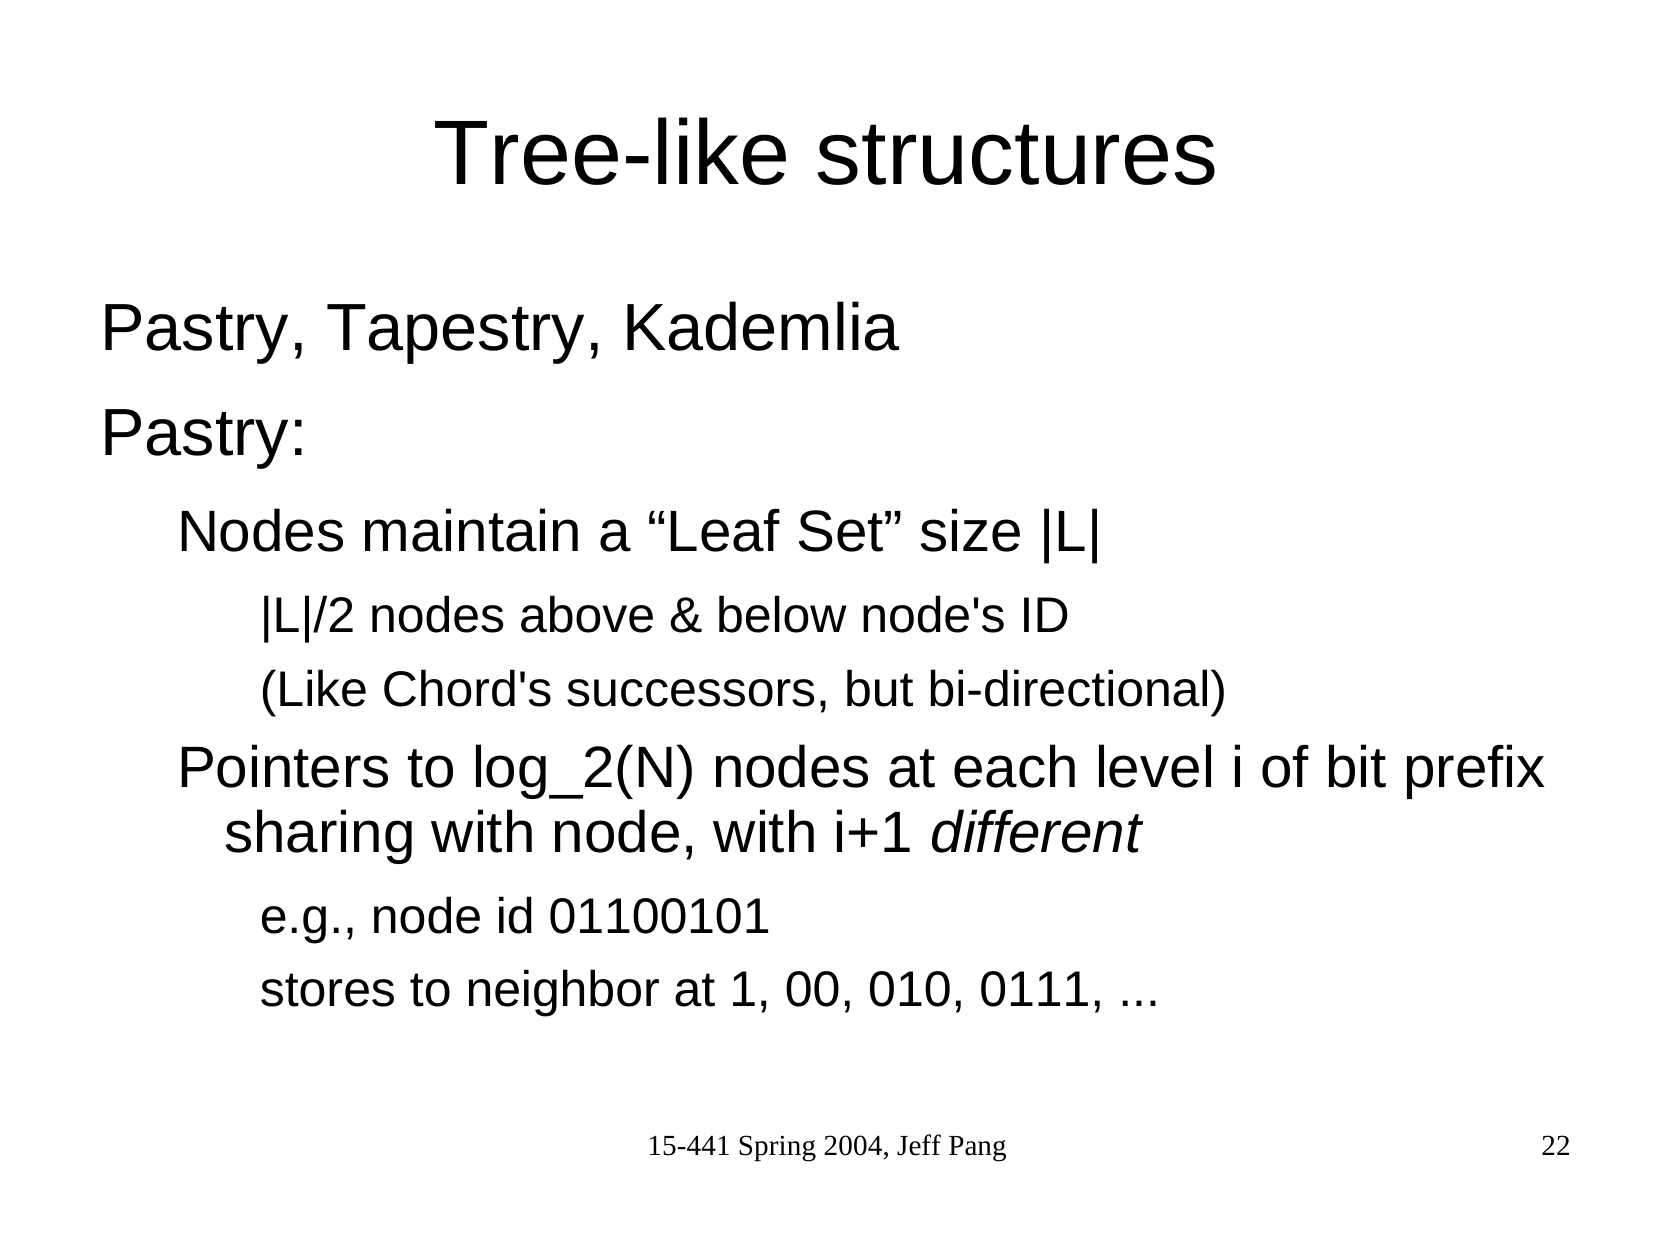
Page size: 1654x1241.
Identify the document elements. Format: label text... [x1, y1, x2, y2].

list Pastry, Tapestry, Kademlia Pastry: Nodes maintain a “Leaf Set” size |L| |L|/2 nodes above & below node's ID (Like Chord's successors, but bi-directional) Pointers to log_2(N) nodes at each level i of bit prefix sharing with node, with i+1 different e.g., node id 01100101 stores to neighbor at 1, 00, 010, 0111, ... [82, 290, 1571, 1094]
title Tree-like structures [82, 56, 1571, 250]
